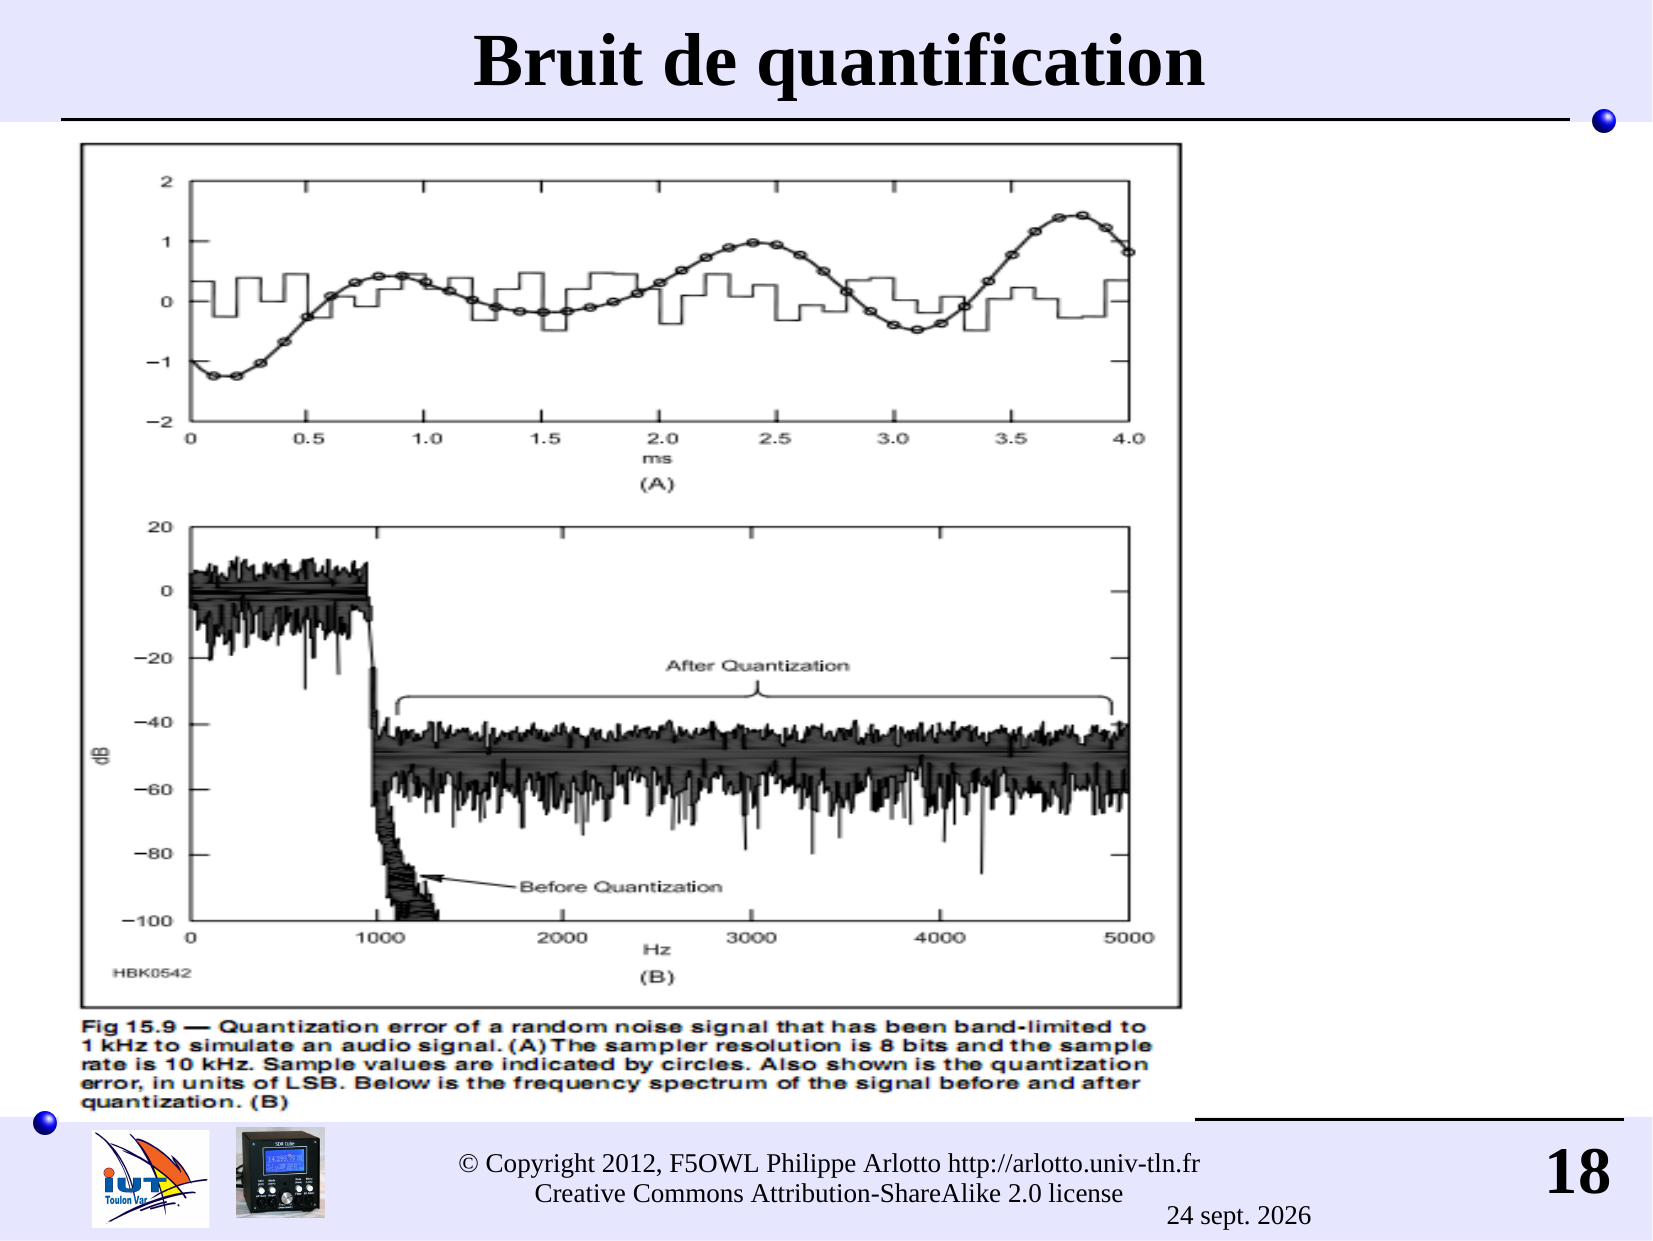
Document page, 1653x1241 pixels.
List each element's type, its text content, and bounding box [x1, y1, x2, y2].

picture [236, 1127, 325, 1218]
picture [59, 137, 1195, 1123]
title Bruit de quantification [95, 11, 1585, 110]
